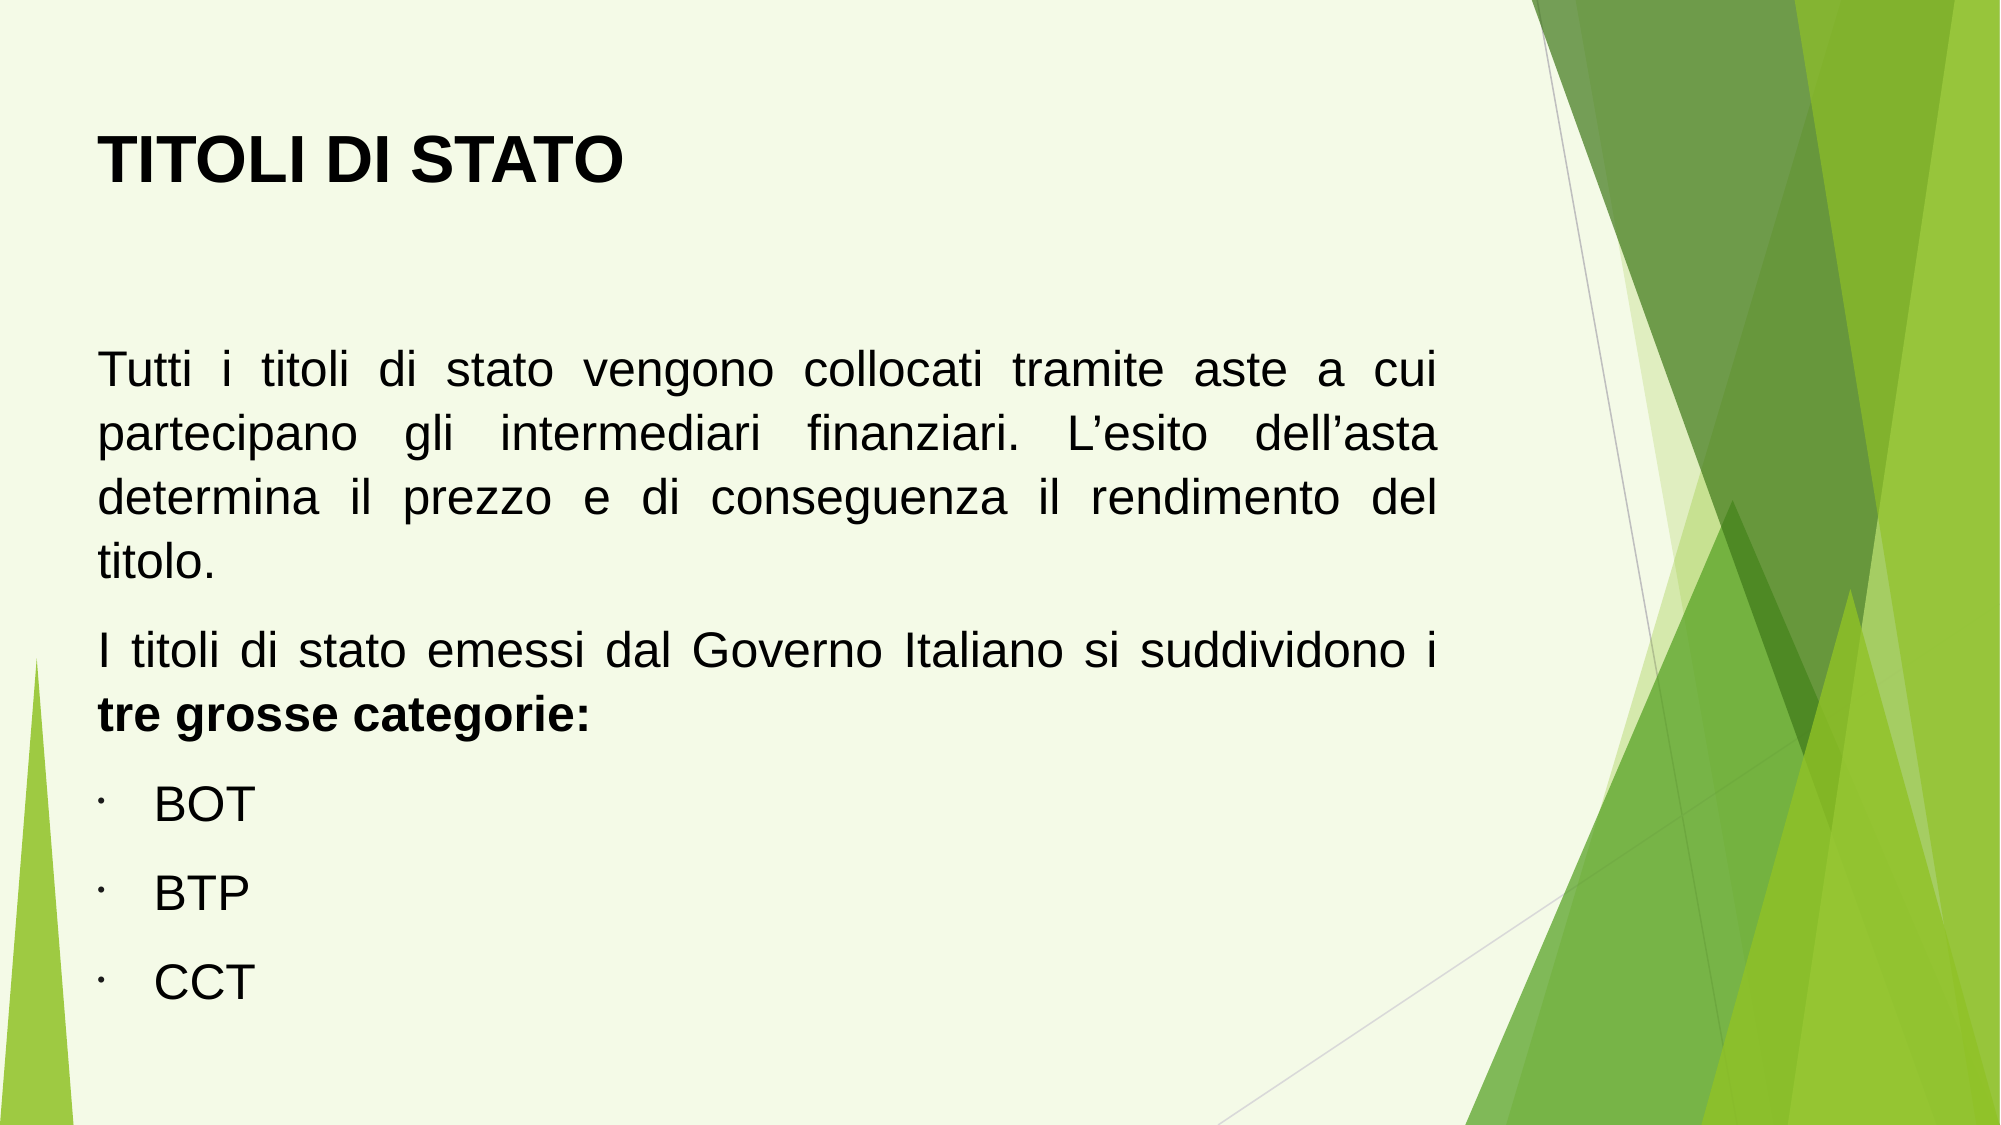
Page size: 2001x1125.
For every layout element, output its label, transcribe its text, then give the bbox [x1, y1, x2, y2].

text_box TITOLI DI STATO Tutti i titoli di stato vengono collocati tramite aste a cui partecipano gli intermediari finanziari. L’esito dell’asta determina il prezzo e di conseguenza il rendimento del titolo. I titoli di stato emessi dal Governo Italiano si suddividono i tre grosse categorie: BOT BTP CCT [82, 103, 1453, 1017]
